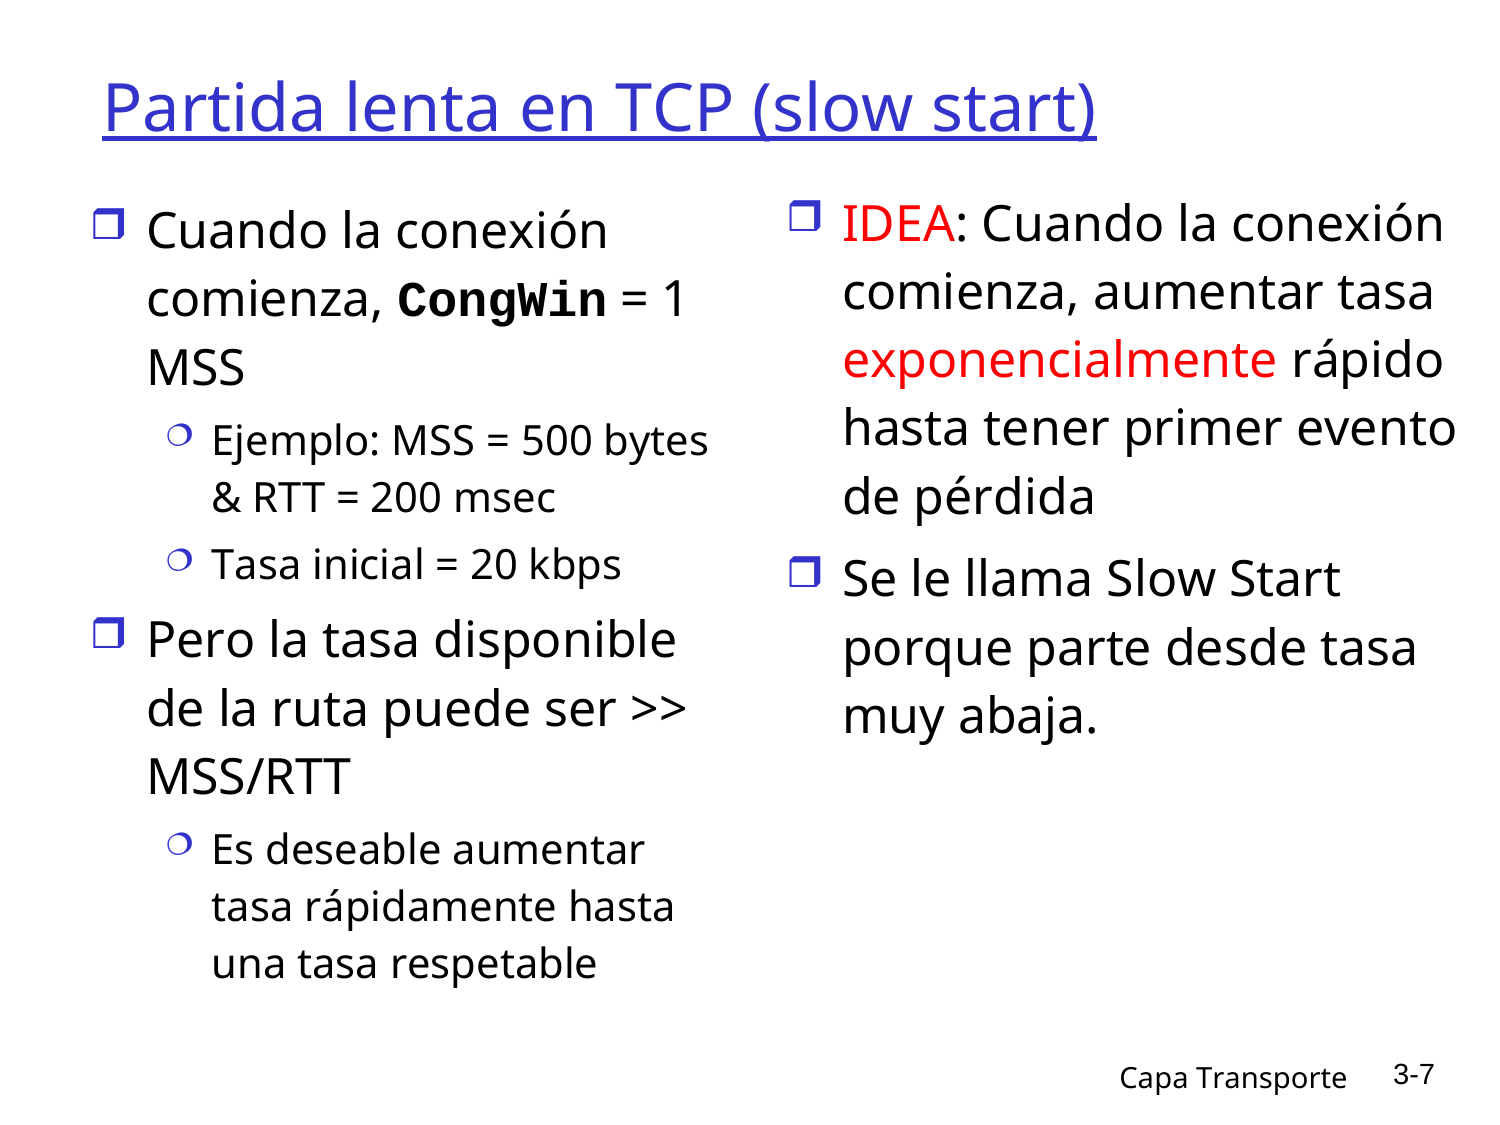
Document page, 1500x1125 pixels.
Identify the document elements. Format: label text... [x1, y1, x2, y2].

title Partida lenta en TCP (slow start) [87, 23, 1463, 188]
list Cuando la conexión comienza, CongWin = 1 MSS Ejemplo: MSS = 500 bytes & RTT = 200 msec Tasa inicial = 20 kbps Pero la tasa disponible de la ruta puede ser >> MSS/RTT Es deseable aumentar tasa rápidamente hasta una tasa respetable [75, 187, 753, 1013]
list IDEA: Cuando la conexión comienza, aumentar tasa exponencialmente rápido hasta tener primer evento de pérdida Se le llama Slow Start porque parte desde tasa muy abaja. [785, 187, 1464, 1013]
